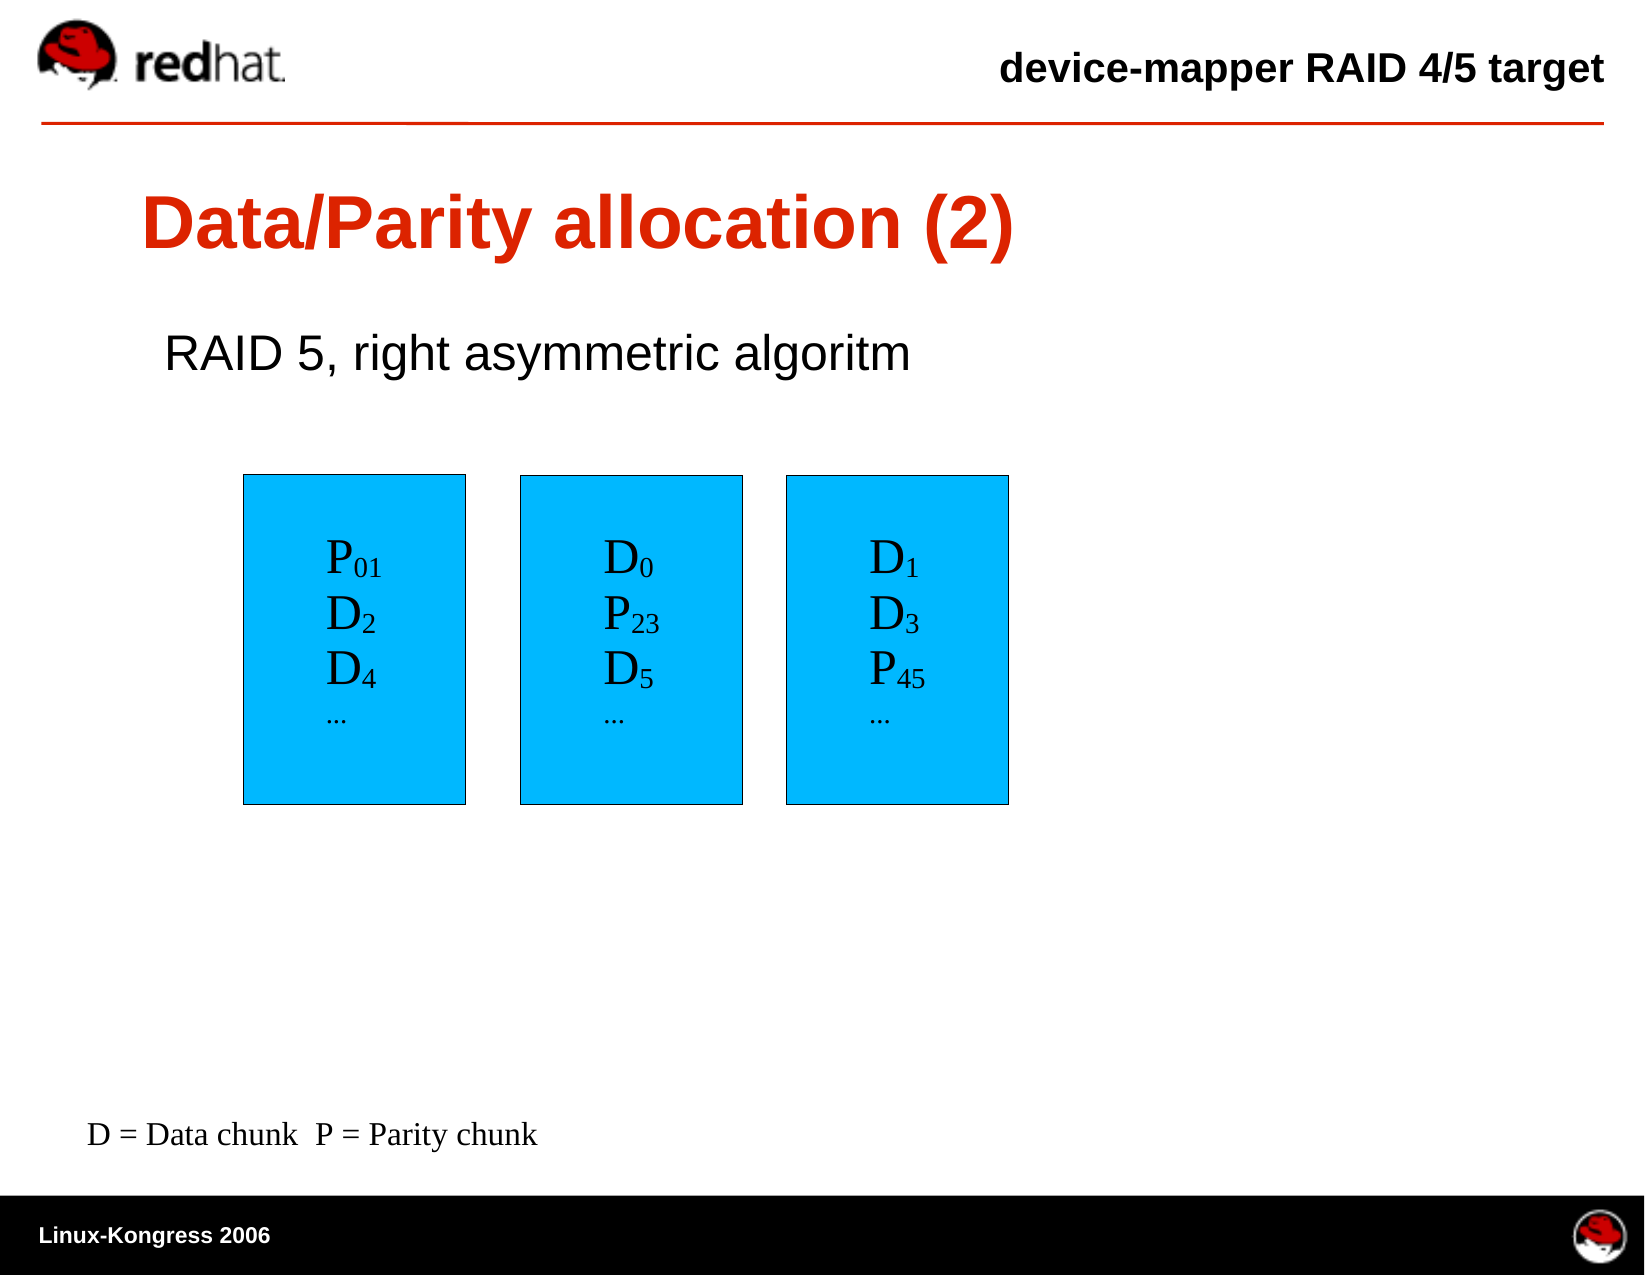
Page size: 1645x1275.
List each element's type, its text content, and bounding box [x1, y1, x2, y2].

picture [36, 17, 285, 102]
text_box Data/Parity allocation (2) [141, 180, 755, 274]
text_box device-mapper RAID 4/5 target [959, 44, 1605, 97]
text_box P01 D2 D4 ... [243, 474, 466, 805]
text_box [0, 1195, 1645, 1275]
text_box D1 D3 P45 ... [786, 475, 1009, 805]
text_box D = Data chunk P = Parity chunk [86, 1115, 539, 1162]
picture [1568, 1206, 1632, 1270]
text_box RAID 5, right asymmetric algoritm [150, 324, 1346, 419]
text_box Linux-Kongress 2006 [38, 1222, 382, 1252]
text_box D0 P23 D5 ... [520, 475, 743, 805]
